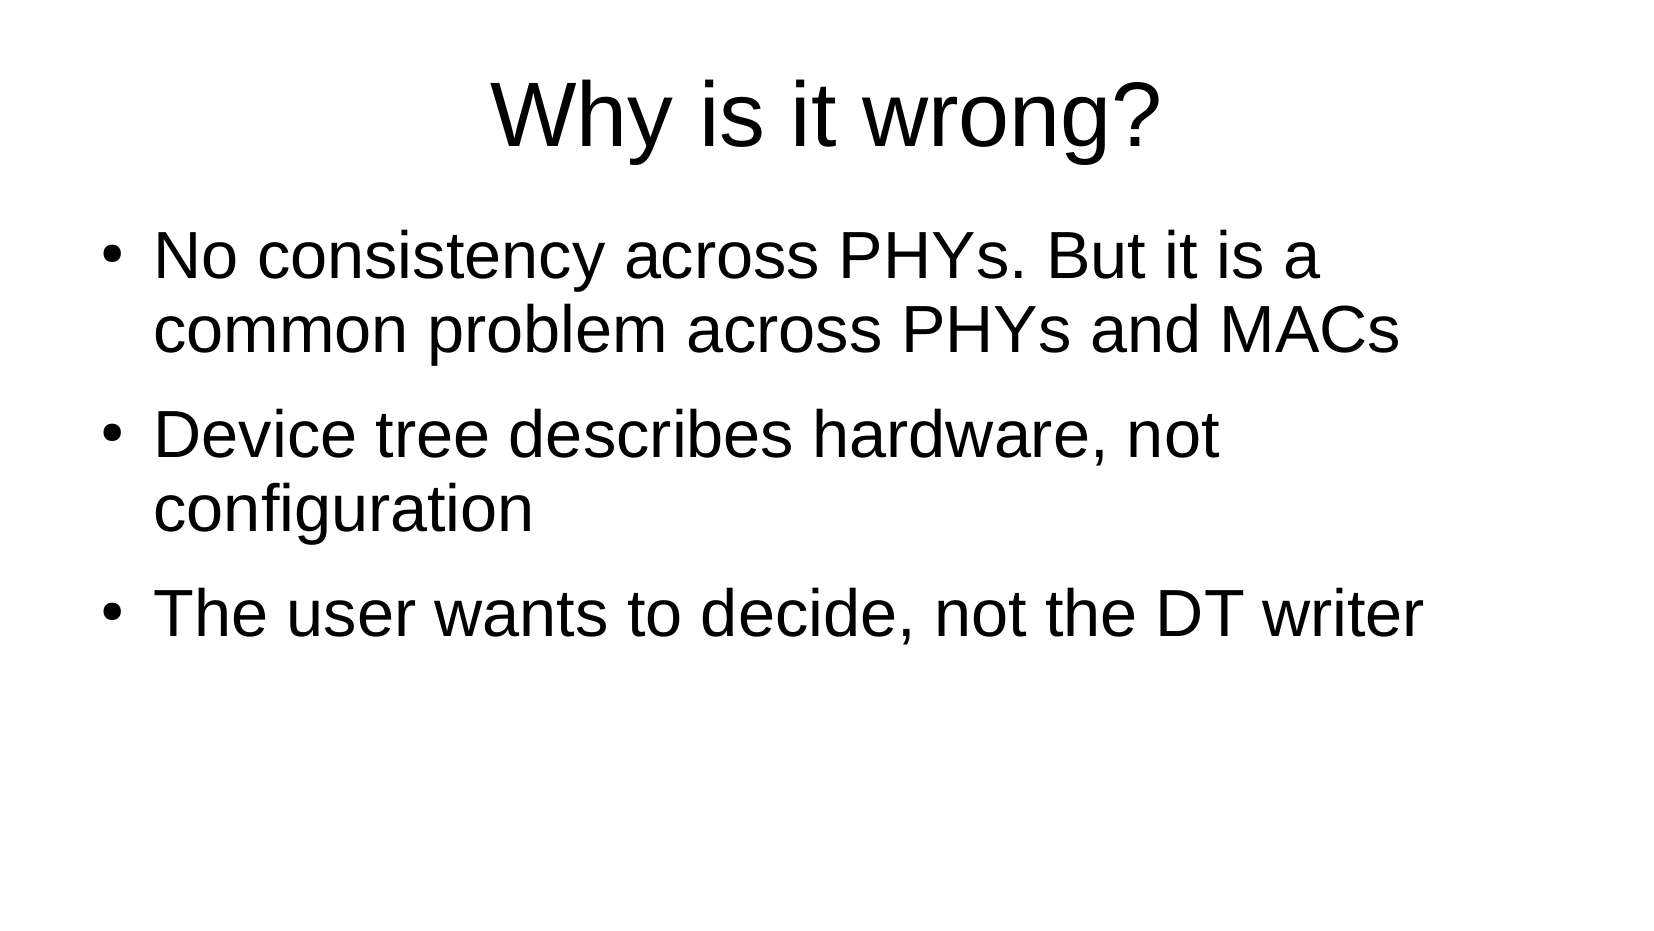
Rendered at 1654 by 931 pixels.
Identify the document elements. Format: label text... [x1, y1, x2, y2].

list No consistency across PHYs. But it is a common problem across PHYs and MACs Device tree describes hardware, not configuration The user wants to decide, not the DT writer [82, 217, 1571, 758]
title Why is it wrong? [82, 37, 1571, 193]
